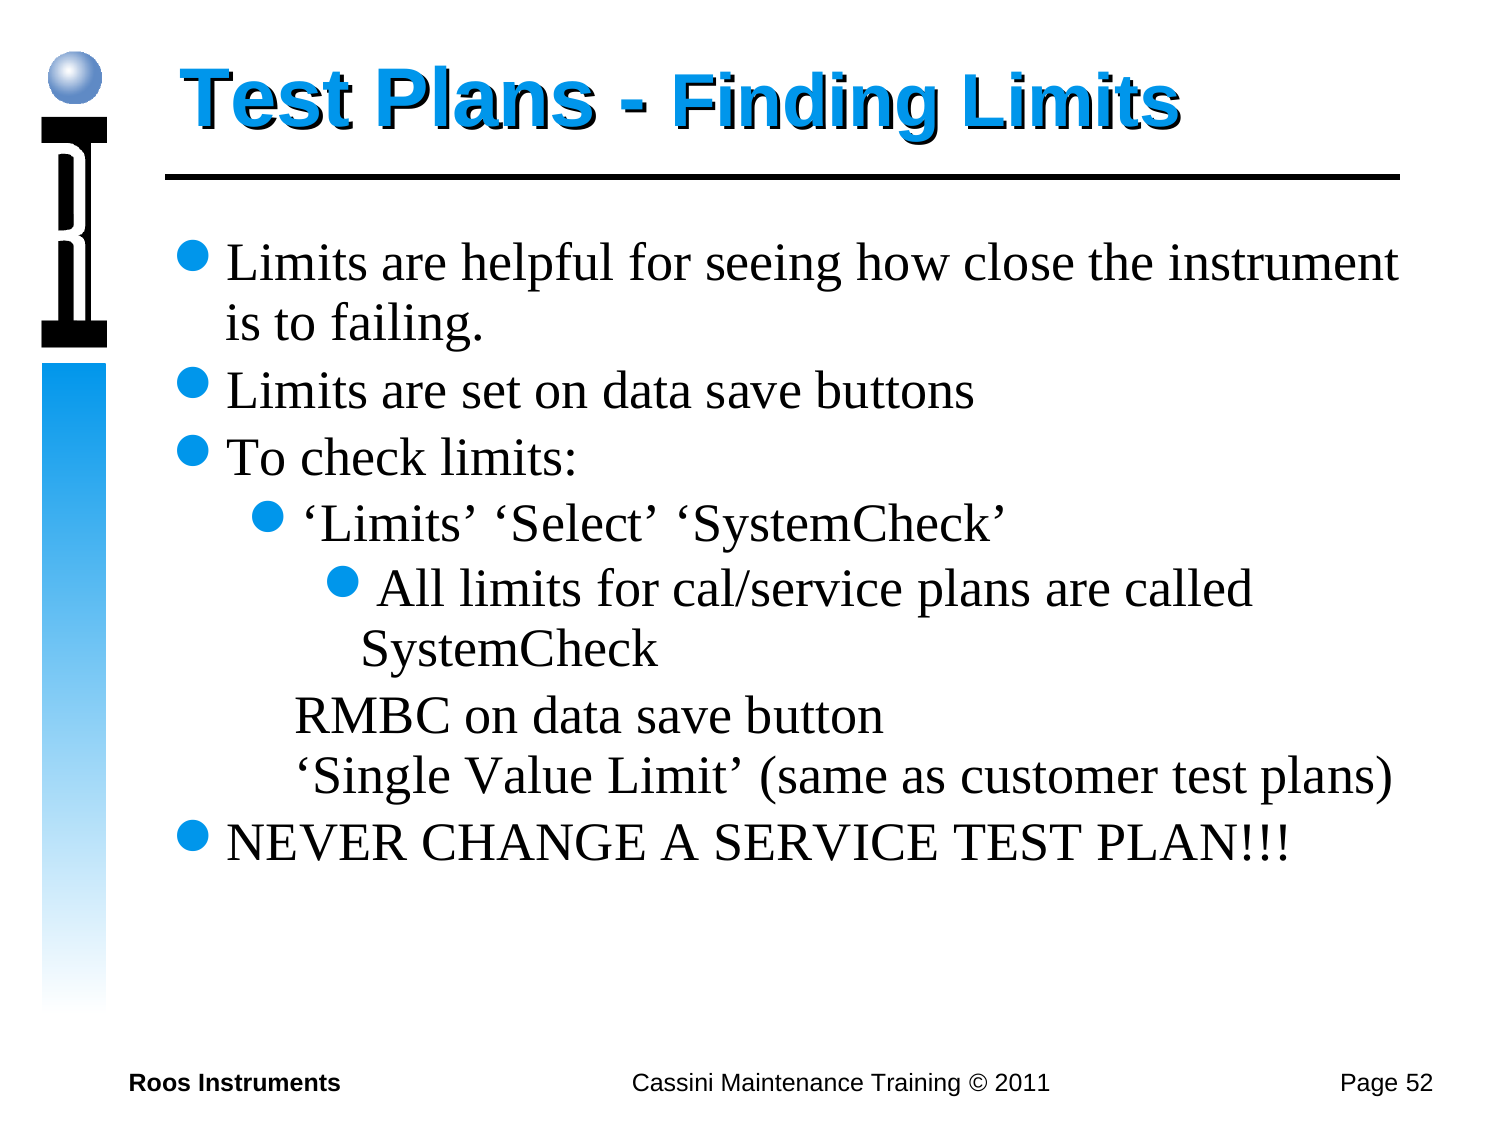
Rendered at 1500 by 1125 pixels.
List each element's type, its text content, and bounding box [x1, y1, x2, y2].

title Test Plans - Finding Limits [165, 43, 1441, 152]
list Limits are helpful for seeing how close the instrument is to failing. Limits are set on data save buttons To check limits: ‘Limits’ ‘Select’ ‘SystemCheck’ All limits for cal/service plans are called SystemCheck RMBC on data save button ‘Single Value Limit’ (same as customer test plans) NEVER CHANGE A SERVICE TEST PLAN!!! [157, 224, 1433, 1050]
